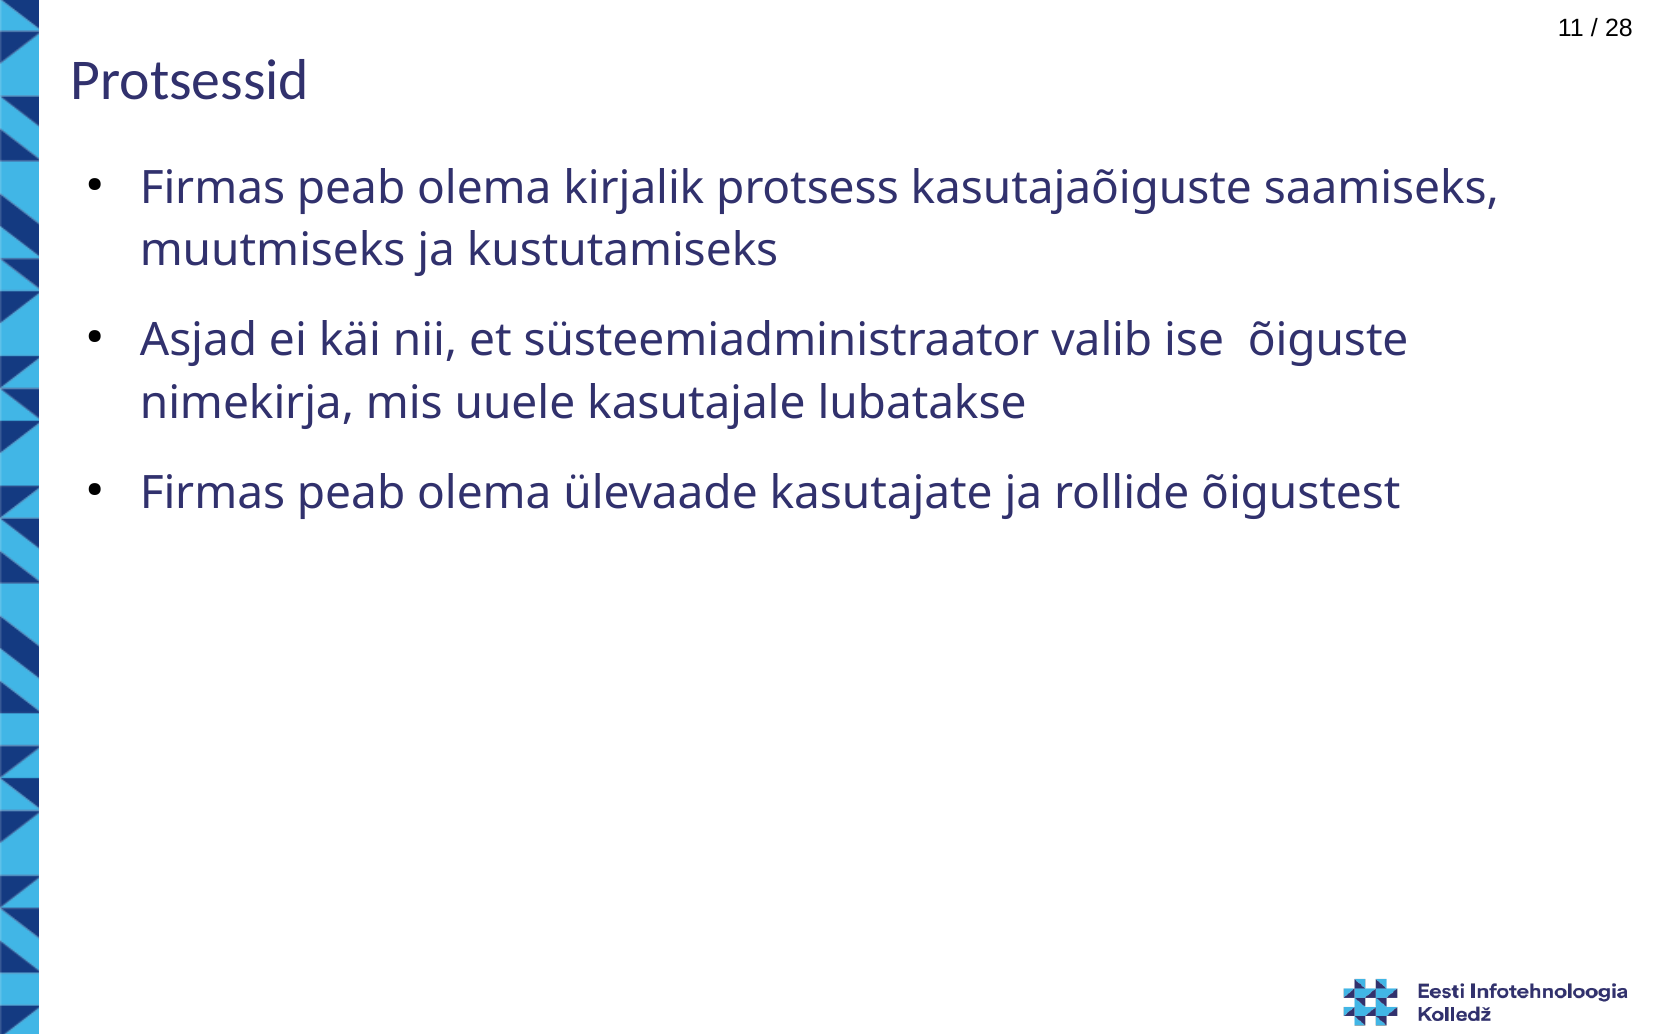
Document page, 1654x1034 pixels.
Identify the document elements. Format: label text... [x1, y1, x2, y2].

title Protsessid [70, 41, 1630, 130]
list Firmas peab olema kirjalik protsess kasutajaõiguste saamiseks, muutmiseks ja kustutamiseks Asjad ei käi nii, et süsteemiadministraator valib ise õiguste nimekirja, mis uuele kasutajale lubatakse Firmas peab olema ülevaade kasutajate ja rollide õigustest [68, 153, 1630, 957]
